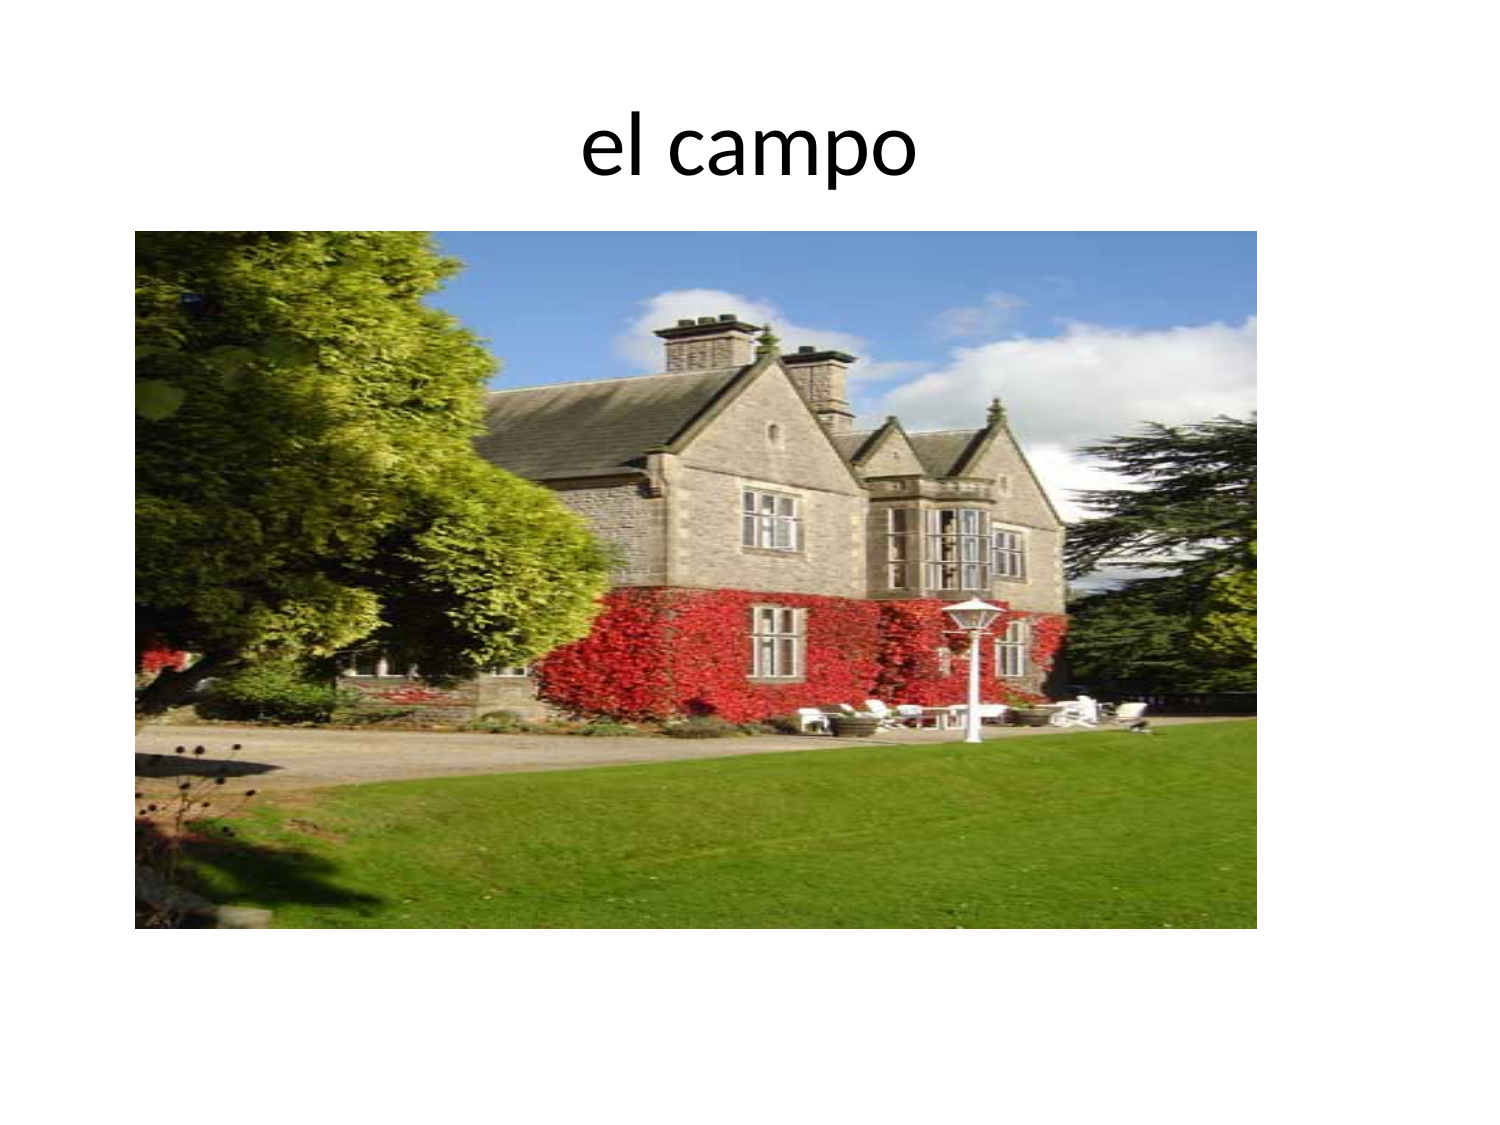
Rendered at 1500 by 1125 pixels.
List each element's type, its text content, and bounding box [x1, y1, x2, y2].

title el campo [75, 45, 1425, 233]
picture [135, 231, 1257, 929]
